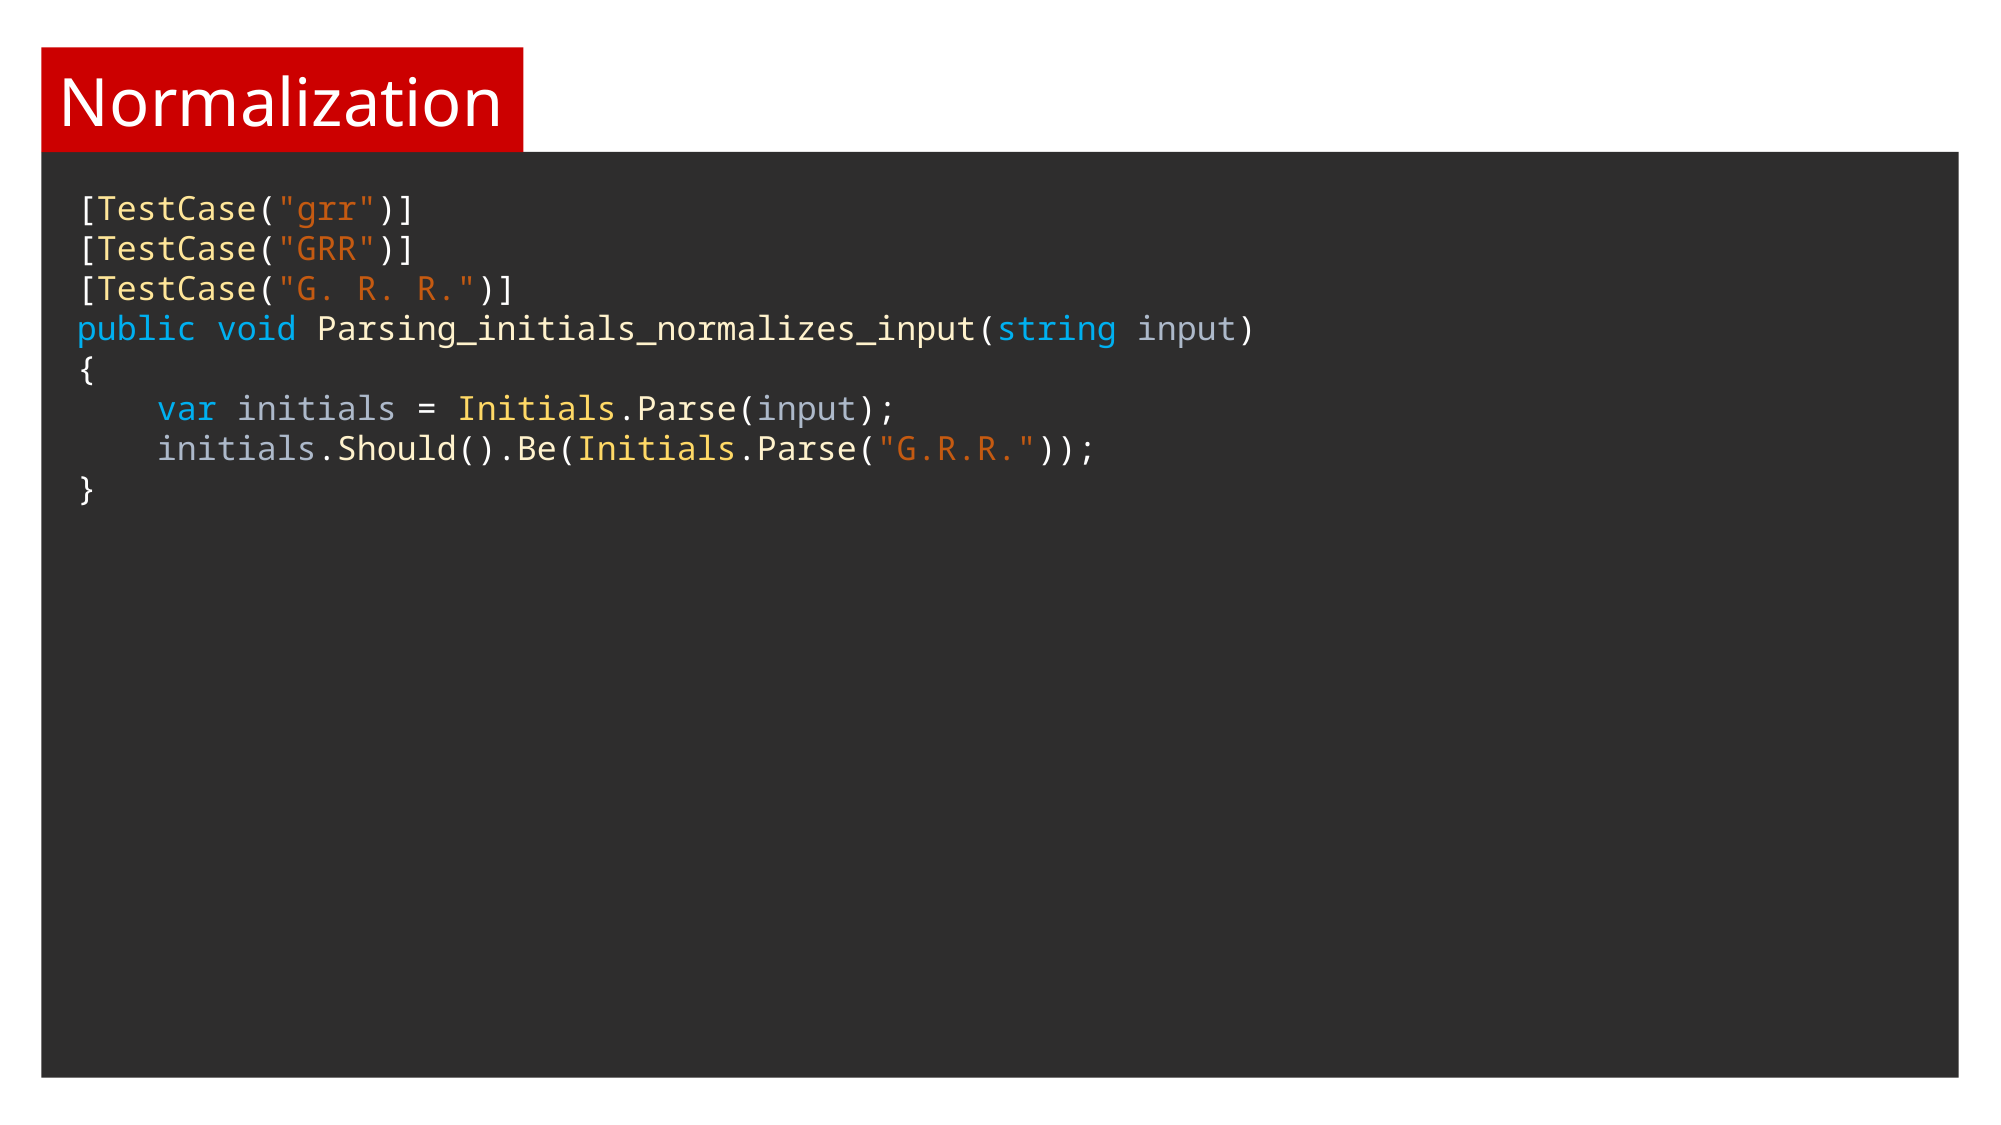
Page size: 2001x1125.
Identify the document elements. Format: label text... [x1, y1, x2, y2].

text_box [TestCase("grr")] [TestCase("GRR")] [TestCase("G. R. R.")] public void Parsing_initials_normalizes_input(string input) { var initials = Initials.Parse(input); initials.Should().Be(Initials.Parse("G.R.R.")); } [41, 152, 1170, 558]
text_box Normalization [41, 47, 524, 153]
text_box [41, 152, 1959, 1078]
